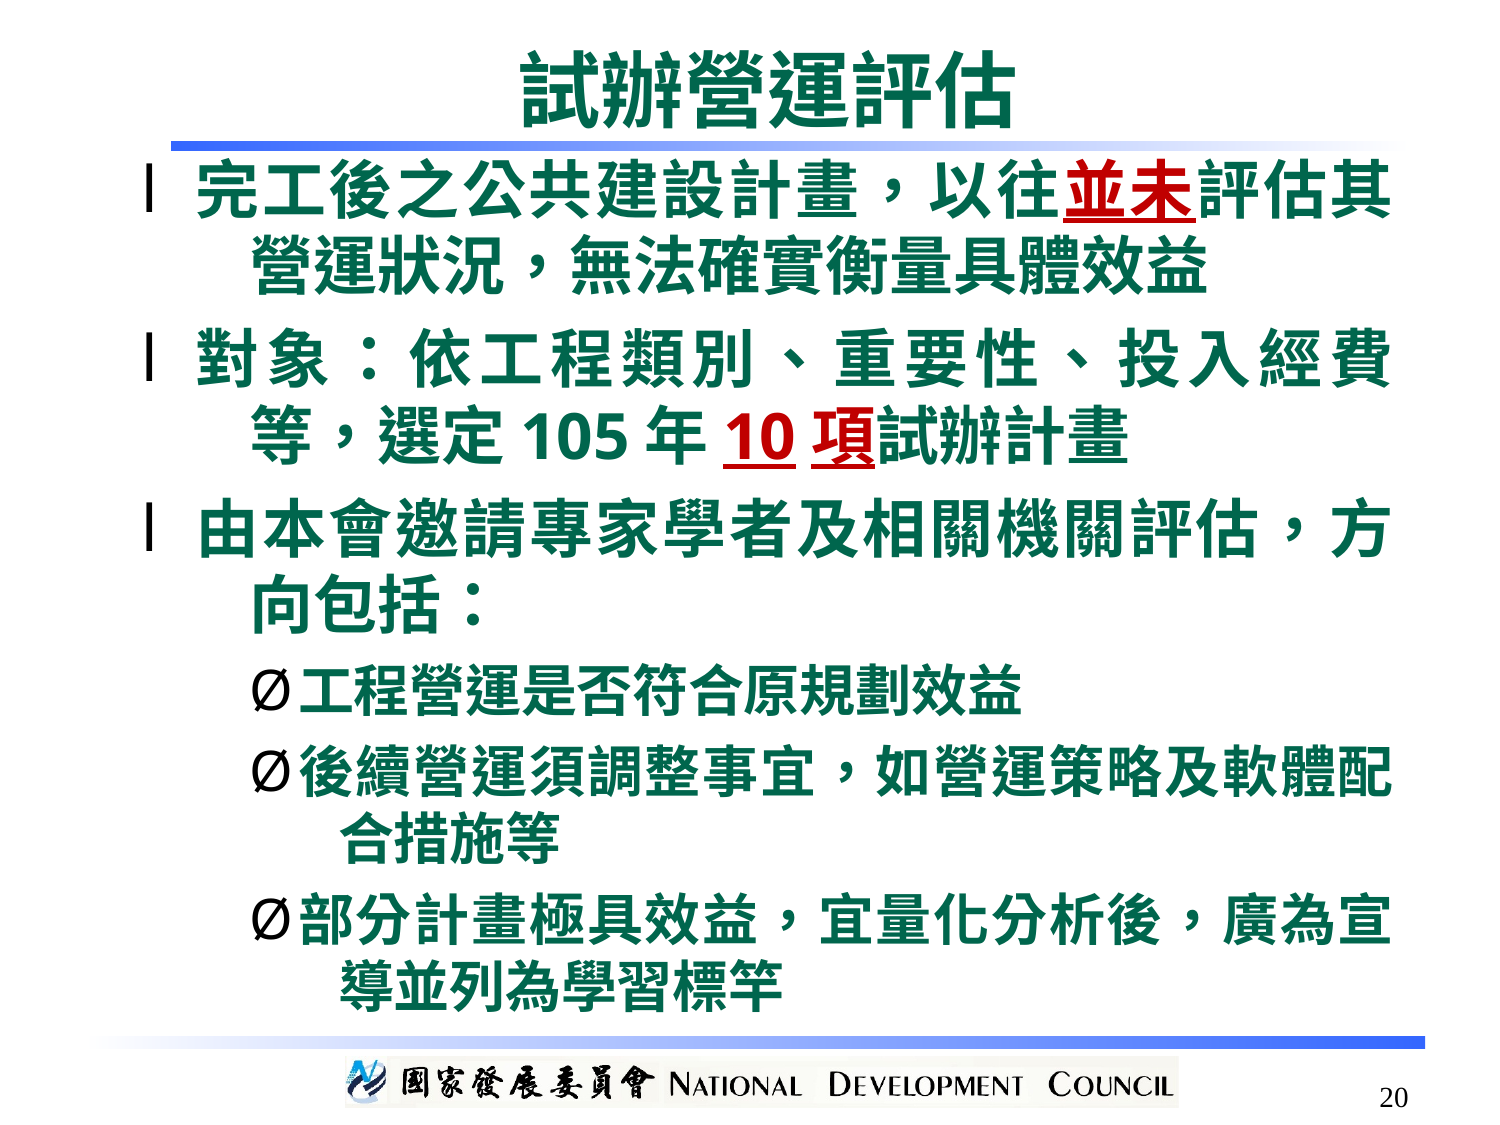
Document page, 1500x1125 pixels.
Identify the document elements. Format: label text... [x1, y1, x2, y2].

title 試辦營運評估 [171, 31, 1365, 141]
list 完工後之公共建設計畫，以往並未評估其營運狀況，無法確實衡量具體效益 對象：依工程類別、重要性、投入經費等，選定105年10項試辦計畫 由本會邀請專家學者及相關機關評估，方向包括： 工程營運是否符合原規劃效益 後續營運須調整事宜，如營運策略及軟體配合措施等 部分計畫極具效益，宜量化分析後，廣為宣導並列為學習標竿 [141, 149, 1394, 1024]
text_box 20 [1364, 1070, 1490, 1106]
